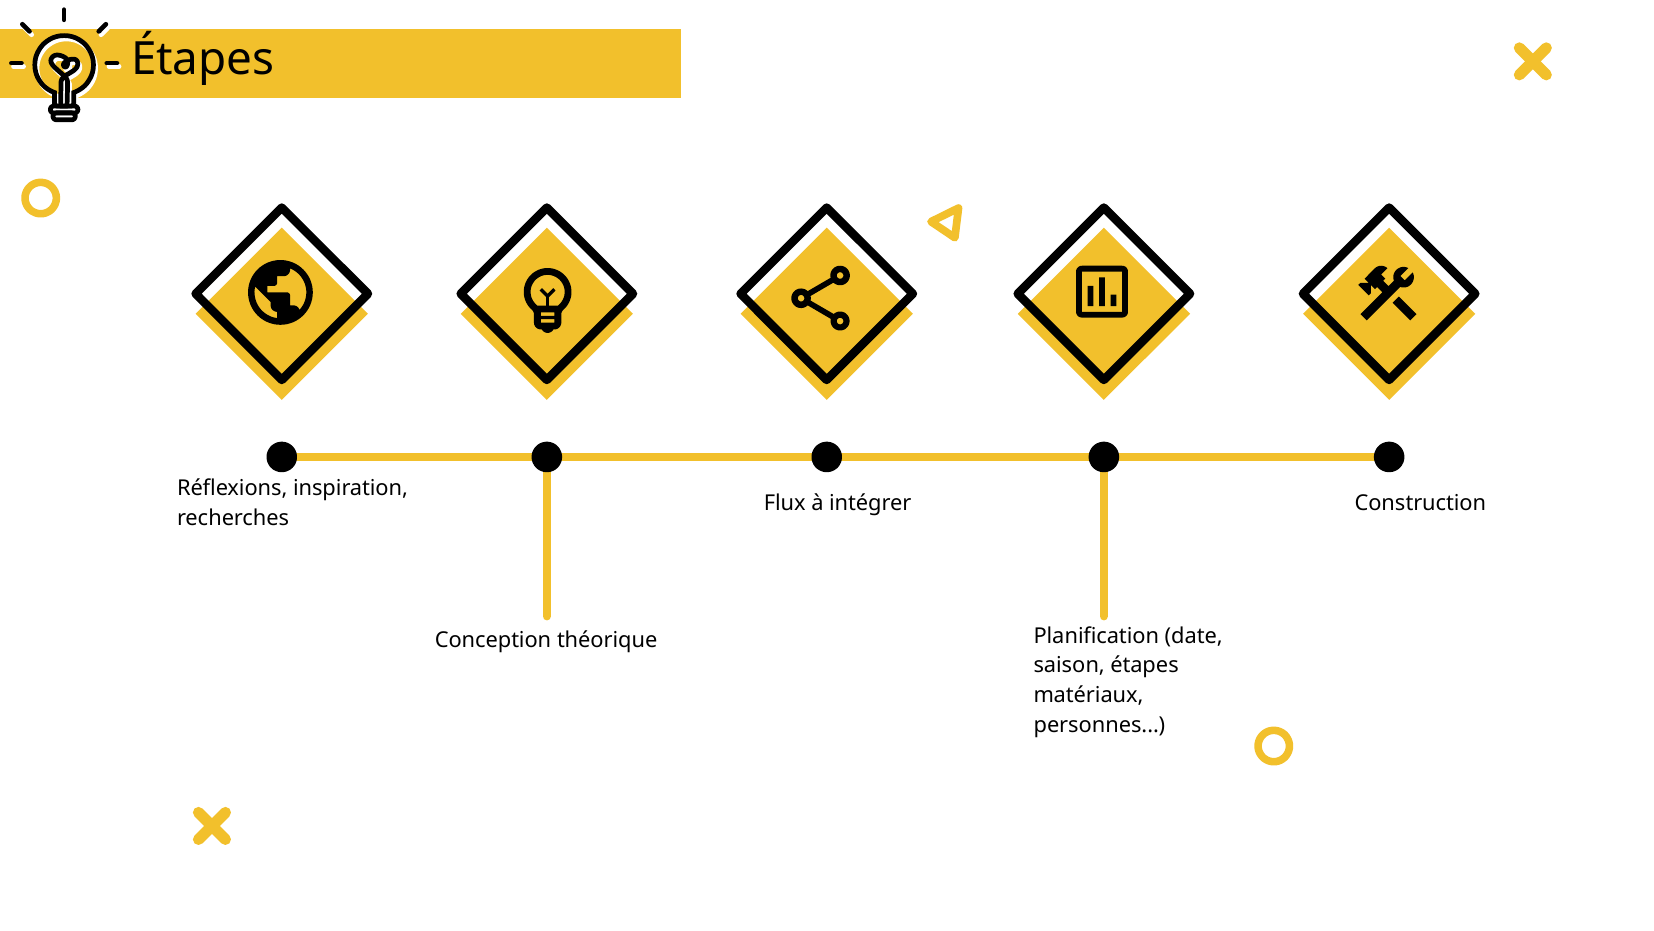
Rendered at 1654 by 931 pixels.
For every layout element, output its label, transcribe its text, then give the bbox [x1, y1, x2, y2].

text_box [531, 441, 563, 473]
text_box [1088, 441, 1120, 473]
text_box Planification (date, saison, étapes matériaux, personnes...) [1033, 531, 1274, 827]
text_box [209, 227, 355, 354]
text_box [1017, 307, 1191, 400]
title Étapes [131, 16, 577, 97]
text_box [474, 227, 620, 372]
text_box Flux à intégrer [763, 354, 1004, 650]
text_box [1423, 307, 1476, 354]
text_box [740, 307, 793, 354]
text_box [754, 227, 900, 354]
text_box Conception théorique [434, 491, 675, 787]
text_box [460, 307, 633, 400]
text_box Construction [1354, 354, 1595, 650]
text_box [315, 307, 368, 354]
text_box [860, 307, 913, 354]
text_box [195, 307, 248, 354]
text_box [1316, 227, 1462, 354]
text_box [1303, 307, 1356, 365]
text_box [1031, 227, 1177, 372]
text_box Réflexions, inspiration, recherches [177, 354, 418, 650]
